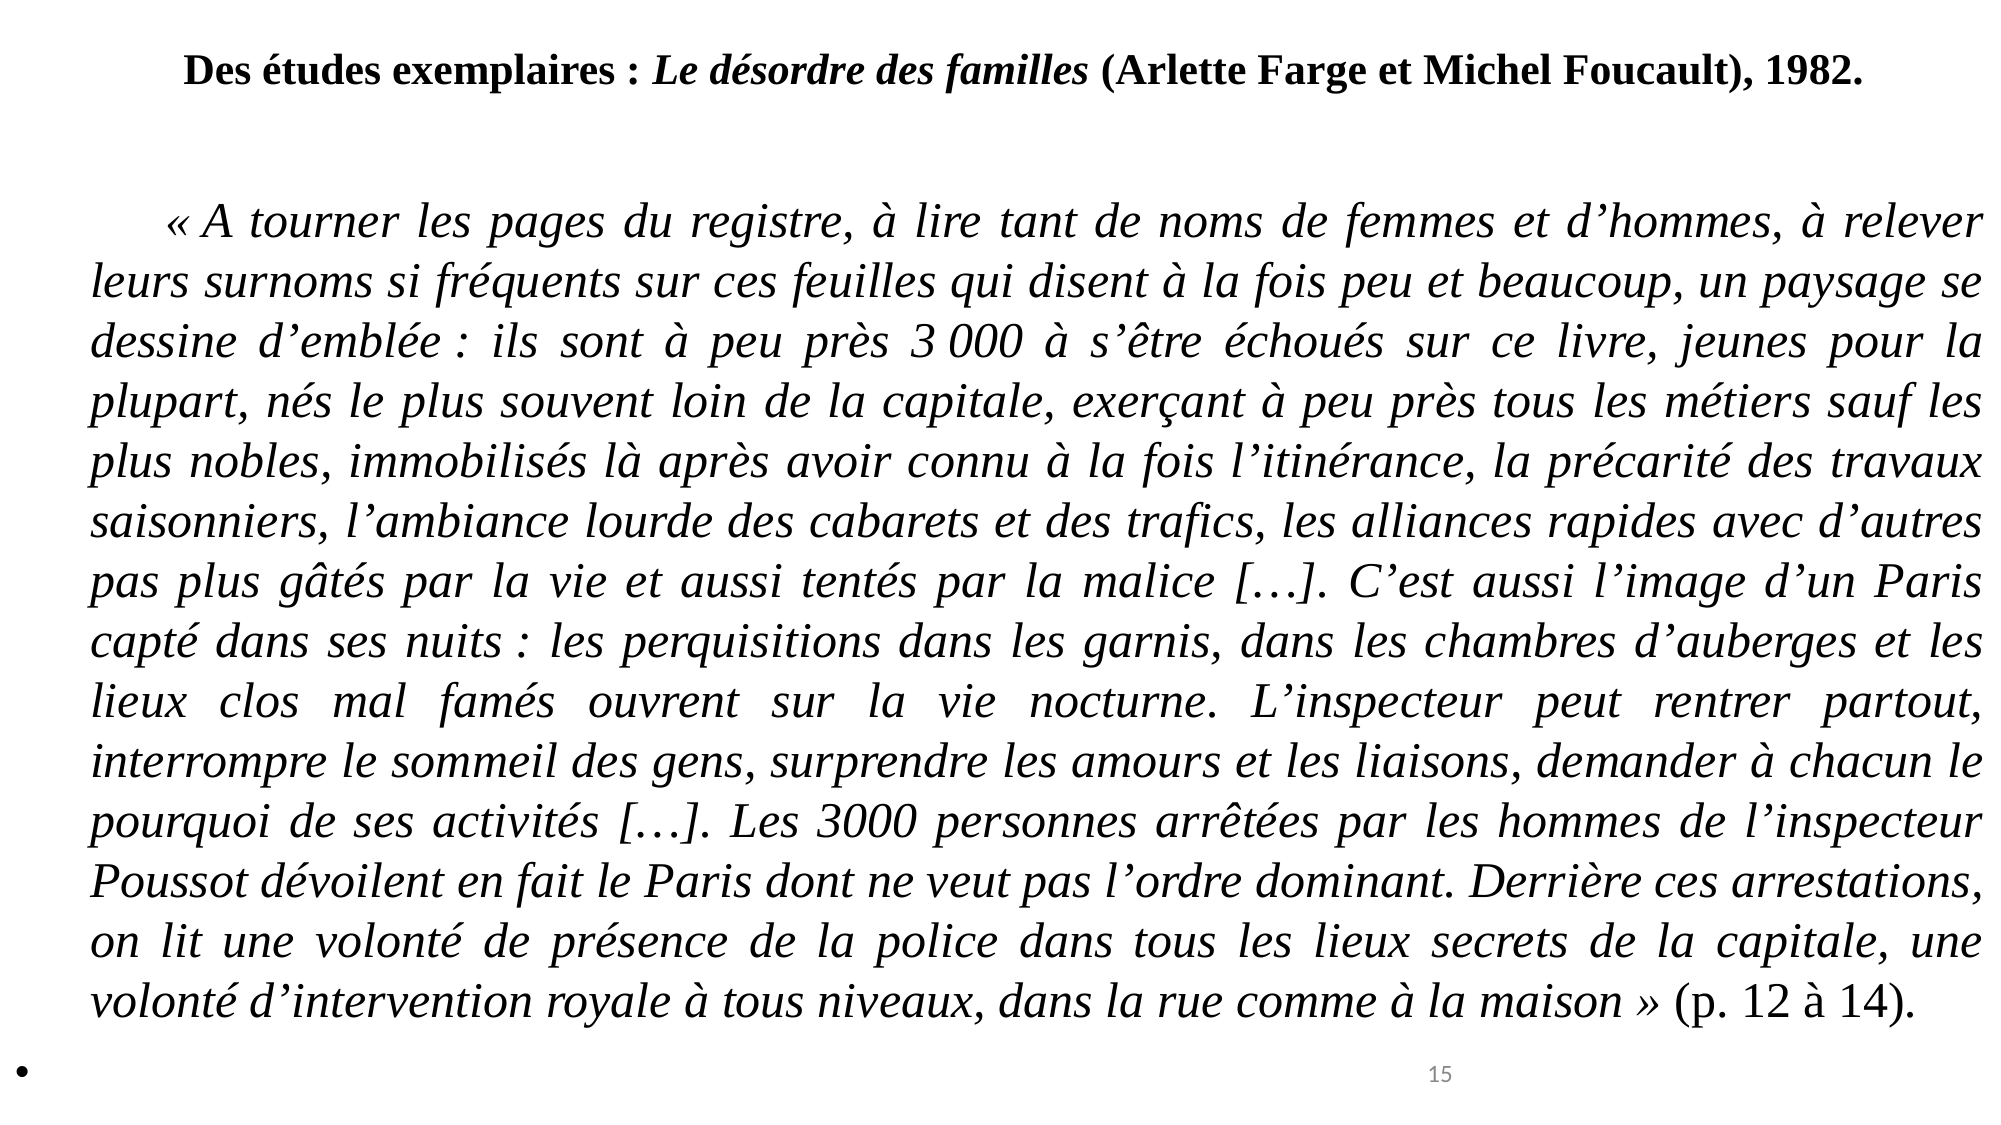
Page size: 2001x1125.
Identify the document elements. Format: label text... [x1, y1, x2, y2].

title Des études exemplaires : Le désordre des familles (Arlette Farge et Michel Foucault), 1982. [126, 0, 1922, 141]
text_box [1412, 1042, 1863, 1103]
list « A tourner les pages du registre, à lire tant de noms de femmes et d’hommes, à relever leurs surnoms si fréquents sur ces feuilles qui disent à la fois peu et beaucoup, un paysage se dessine d’emblée : ils sont à peu près 3 000 à s’être échoués sur ce livre, jeunes pour la plupart, nés le plus souvent loin de la capitale, exerçant à peu près tous les métiers sauf les plus nobles, immobilisés là après avoir connu à la fois l’itinérance, la précarité des travaux saisonniers, l’ambiance lourde des cabarets et des trafics, les alliances rapides avec d’autres pas plus gâtés par la vie et aussi tentés par la malice […]. C’est aussi l’image d’un Paris capté dans ses nuits : les perquisitions dans les garnis, dans les chambres d’auberges et les lieux clos mal famés ouvrent sur la vie nocturne. L’inspecteur peut rentrer partout, interrompre le sommeil des gens, surprendre les amours et les liaisons, demander à chacun le pourquoi de ses activités […]. Les 3000 personnes arrêtées par les hommes de l’inspecteur Poussot dévoilent en fait le Paris dont ne veut pas l’ordre dominant. Derrière ces arrestations, on lit une volonté de présence de la police dans tous les lieux secrets de la capitale, une volonté d’intervention royale à tous niveaux, dans la rue comme à la maison » (p. 12 à 14). [0, 180, 2000, 1125]
